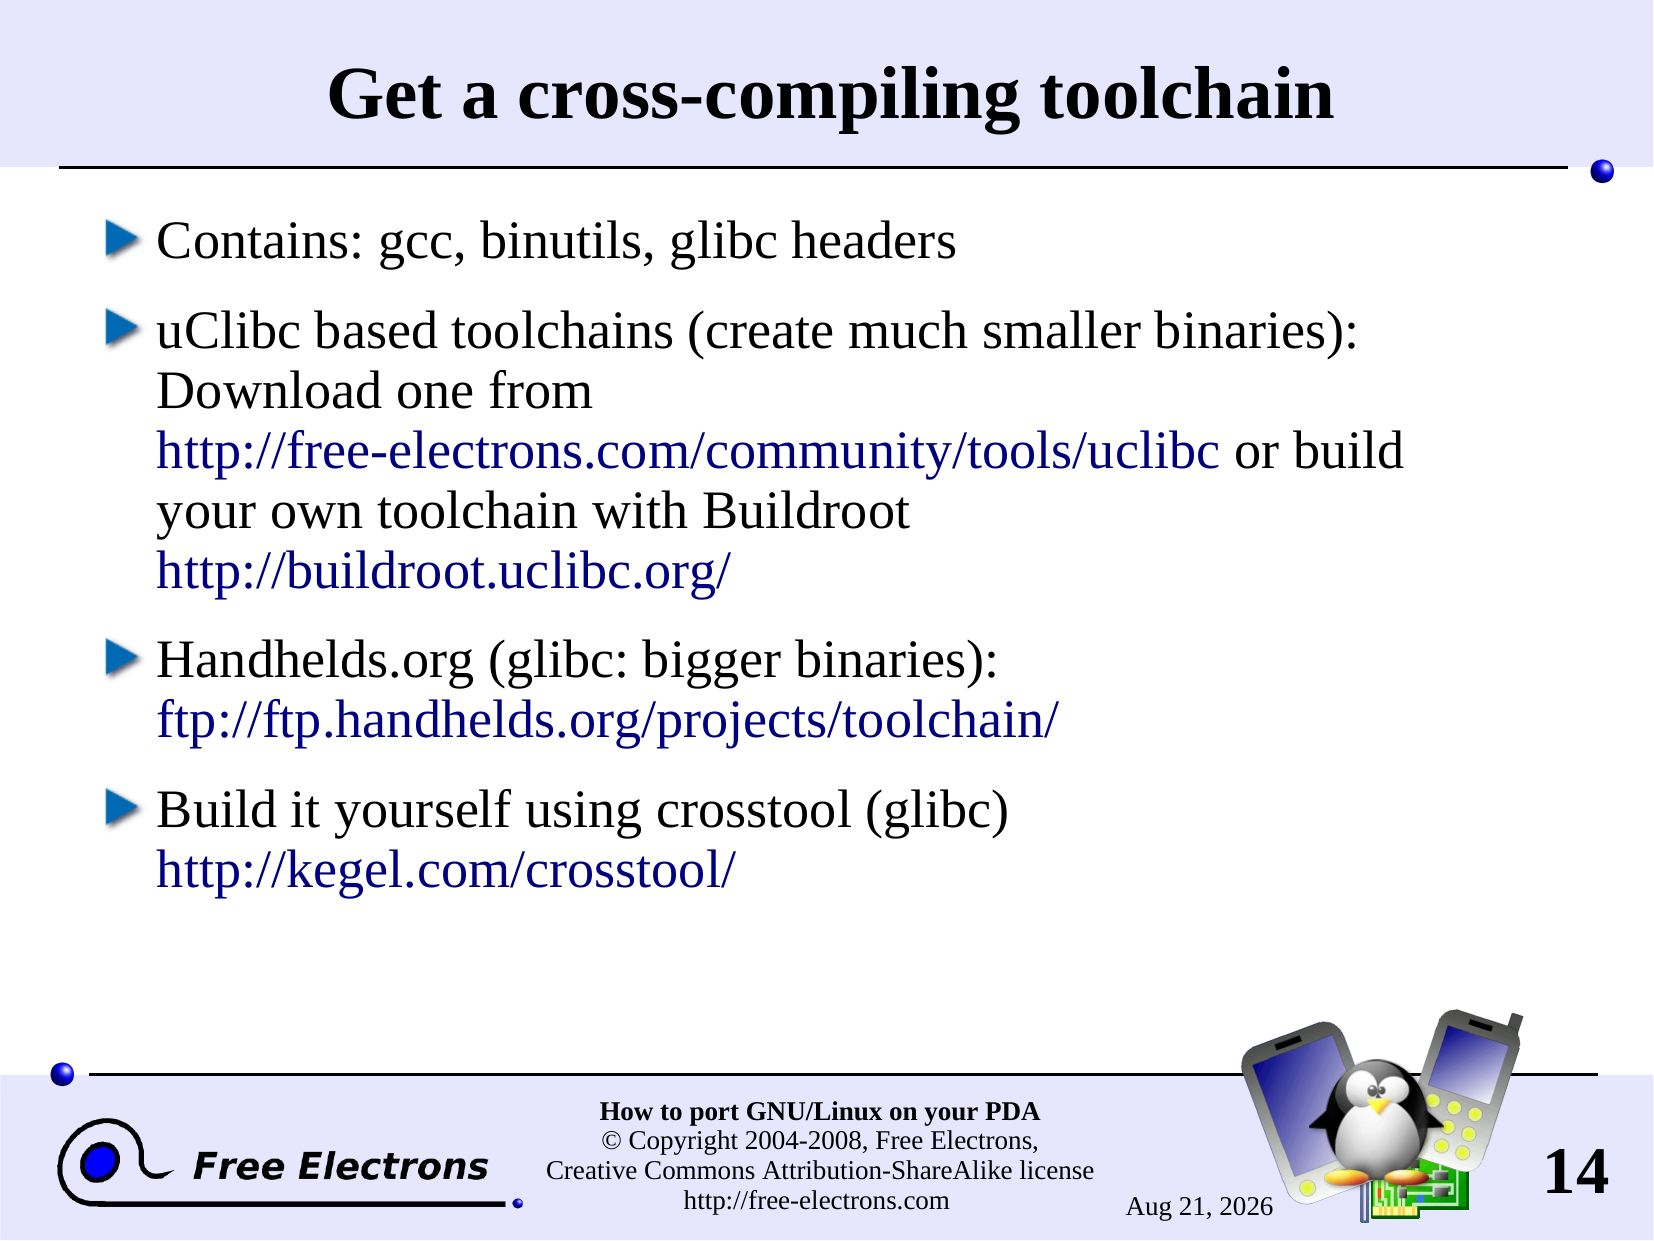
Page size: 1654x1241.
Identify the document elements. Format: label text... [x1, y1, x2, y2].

title Get a cross-compiling toolchain [125, 30, 1538, 156]
picture [1225, 983, 1538, 1241]
list Contains: gcc, binutils, glibc headers uClibc based toolchains (create much smaller binaries): Download one from http://free-electrons.com/community/tools/uclibc or build your own toolchain with Buildroot http://buildroot.uclibc.org/ Handhelds.org (glibc: bigger binaries): ftp://ftp.handhelds.org/projects/toolchain/ Build it yourself using crosstool (glibc) http://kegel.com/crosstool/ [85, 210, 1498, 980]
picture [50, 1107, 527, 1216]
